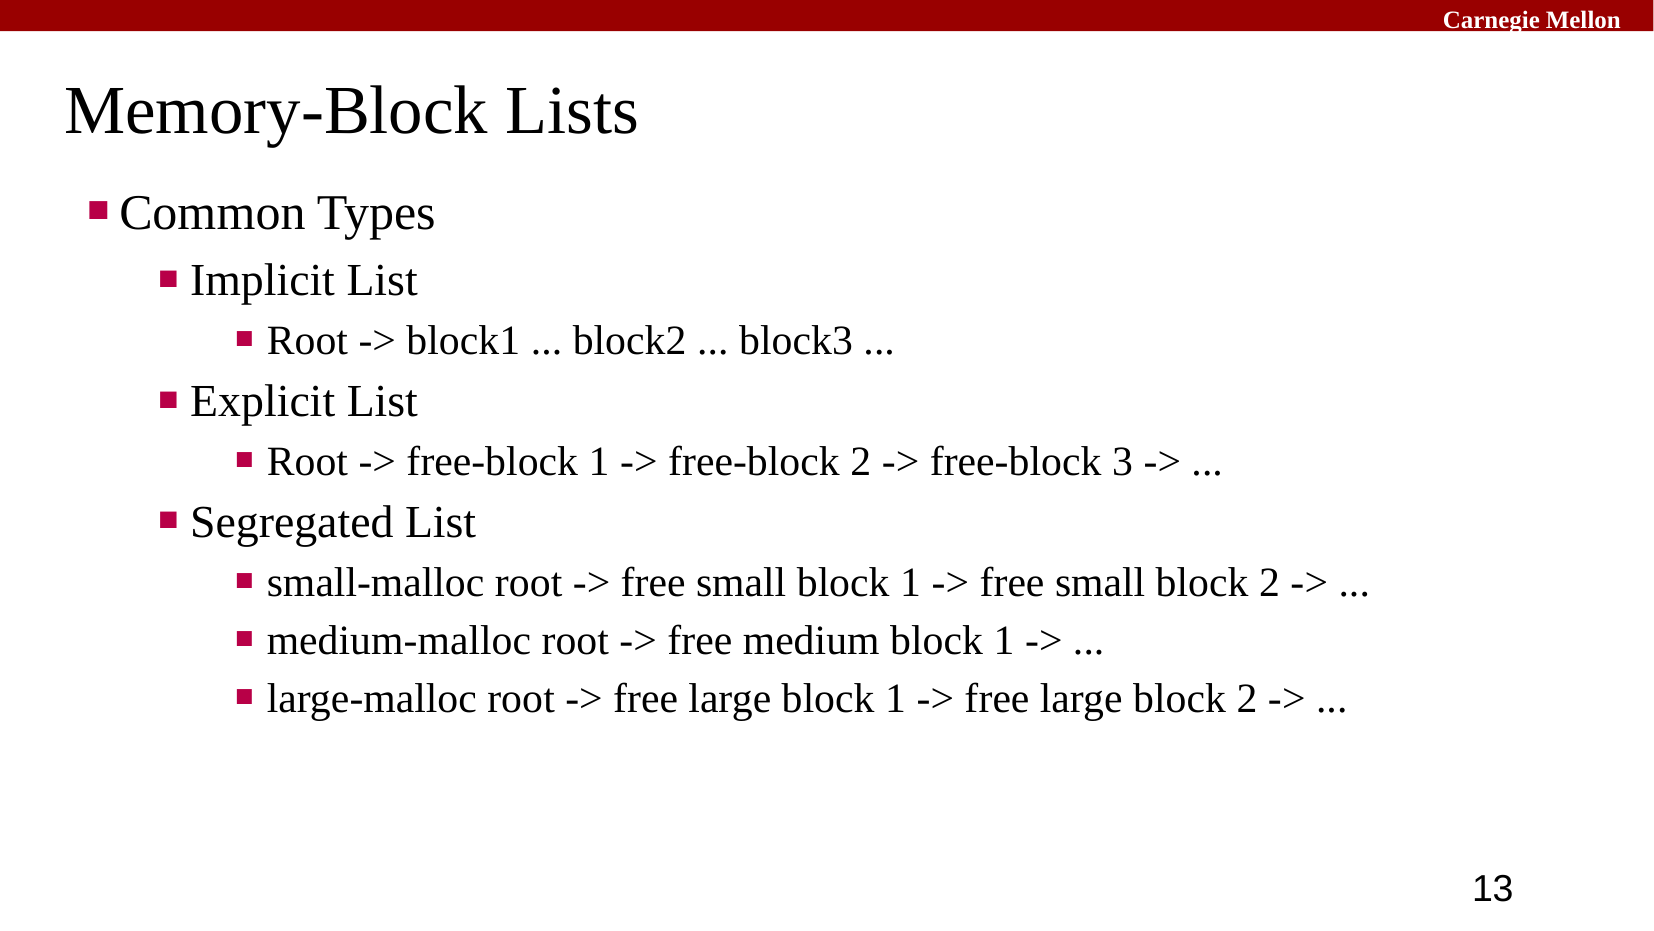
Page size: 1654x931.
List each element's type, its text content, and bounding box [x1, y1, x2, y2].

list Common Types Implicit List Root -> block1 ... block2 ... block3 ... Explicit List Root -> free-block 1 -> free-block 2 -> free-block 3 -> ... Segregated List small-malloc root -> free small block 1 -> free small block 2 -> ... medium-malloc root -> free medium block 1 -> ... large-malloc root -> free large block 1 -> free large block 2 -> ... [71, 184, 1576, 859]
title Memory-Block Lists [64, 58, 1576, 163]
